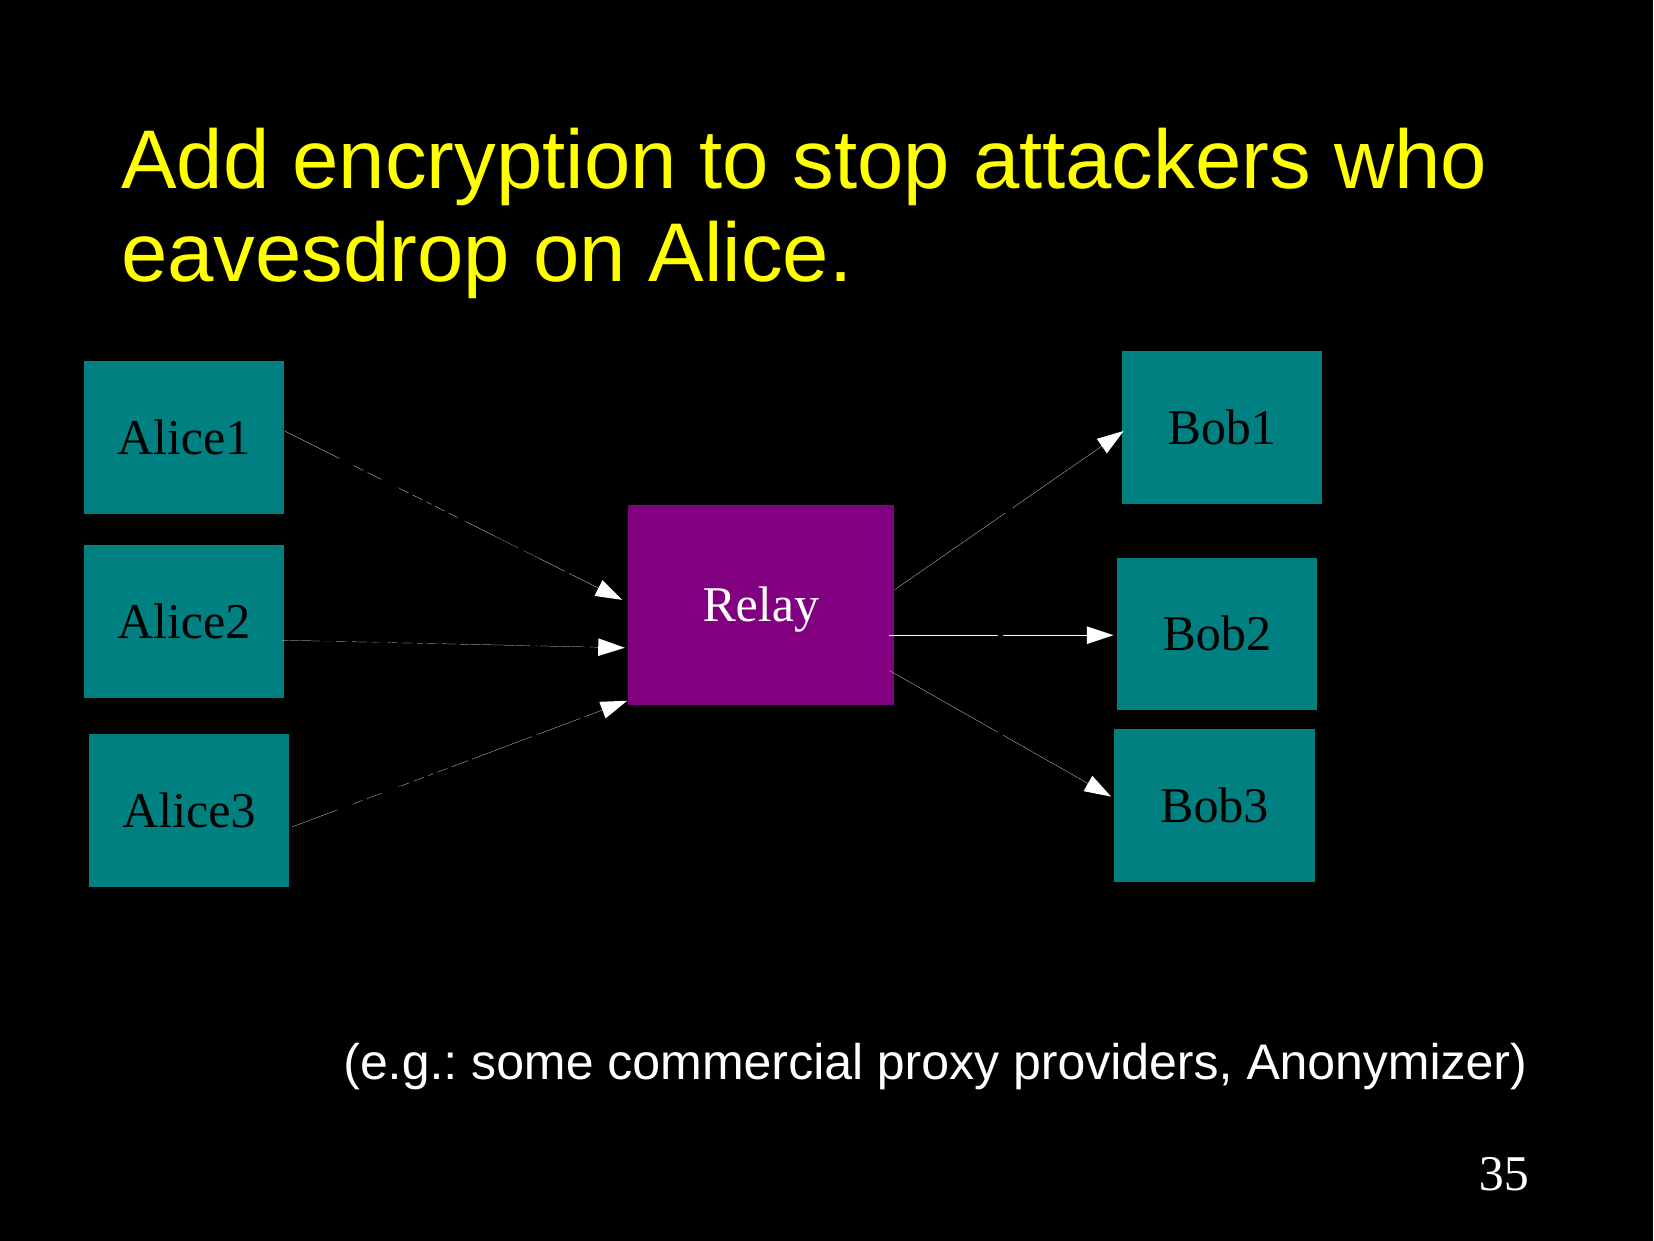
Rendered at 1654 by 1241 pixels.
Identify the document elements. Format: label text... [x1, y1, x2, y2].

text_box Alice3 [88, 733, 290, 888]
text_box (e.g.: some commercial proxy providers, Anonymizer) [343, 1034, 1528, 1095]
text_box Alice2 [83, 544, 285, 699]
text_box Alice1 [83, 360, 285, 515]
text_box Relay [627, 504, 895, 706]
title Add encryption to stop attackers who eavesdrop on Alice. [121, 95, 1534, 318]
text_box Bob2 [1116, 557, 1318, 711]
text_box Bob1 [1121, 350, 1323, 505]
text_box Bob3 [1113, 728, 1316, 883]
